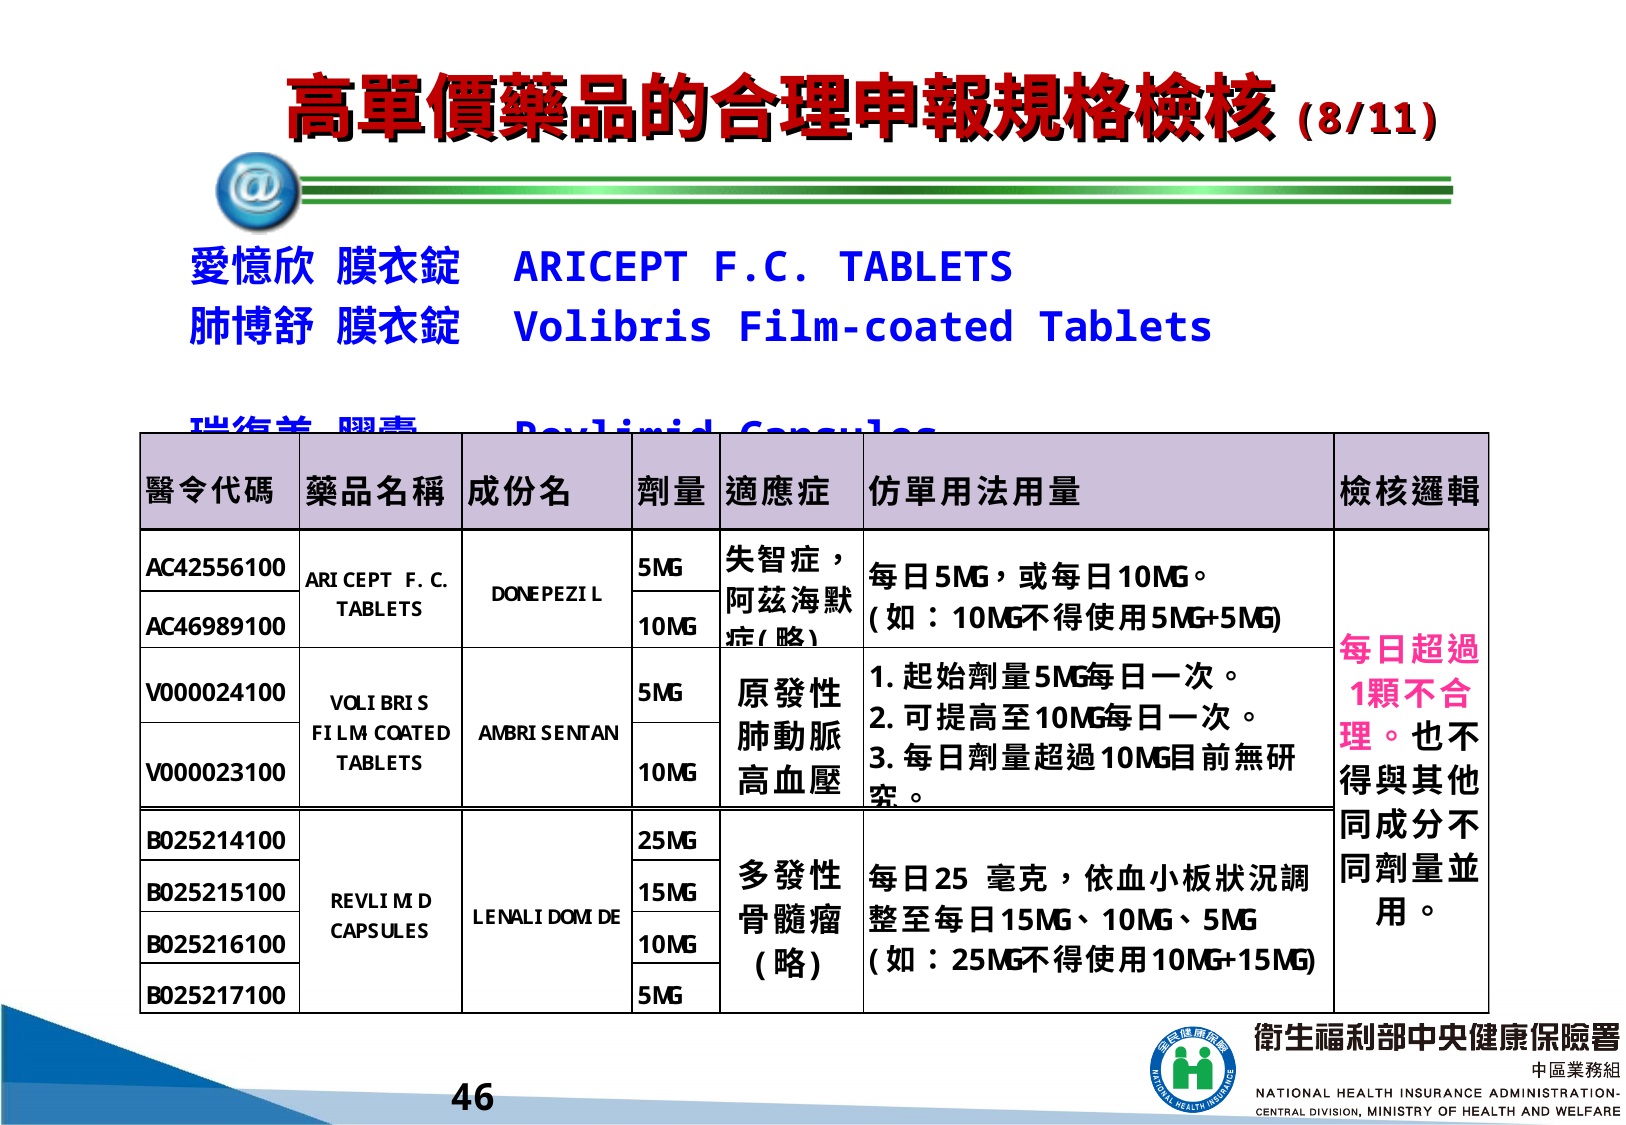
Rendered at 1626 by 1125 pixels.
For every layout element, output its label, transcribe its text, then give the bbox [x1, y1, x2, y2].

text_box 愛憶欣 膜衣錠 ARICEPT F.C. TABLETS 肺博舒 膜衣錠 Volibris Film-coated Tablets 瑞復美 膠囊 Revlimid Capsules [174, 231, 1427, 421]
title 高單價藥品的合理申報規格檢核(8/11) [268, 10, 1562, 198]
picture [139, 432, 1491, 1016]
text_box [435, 1065, 815, 1125]
